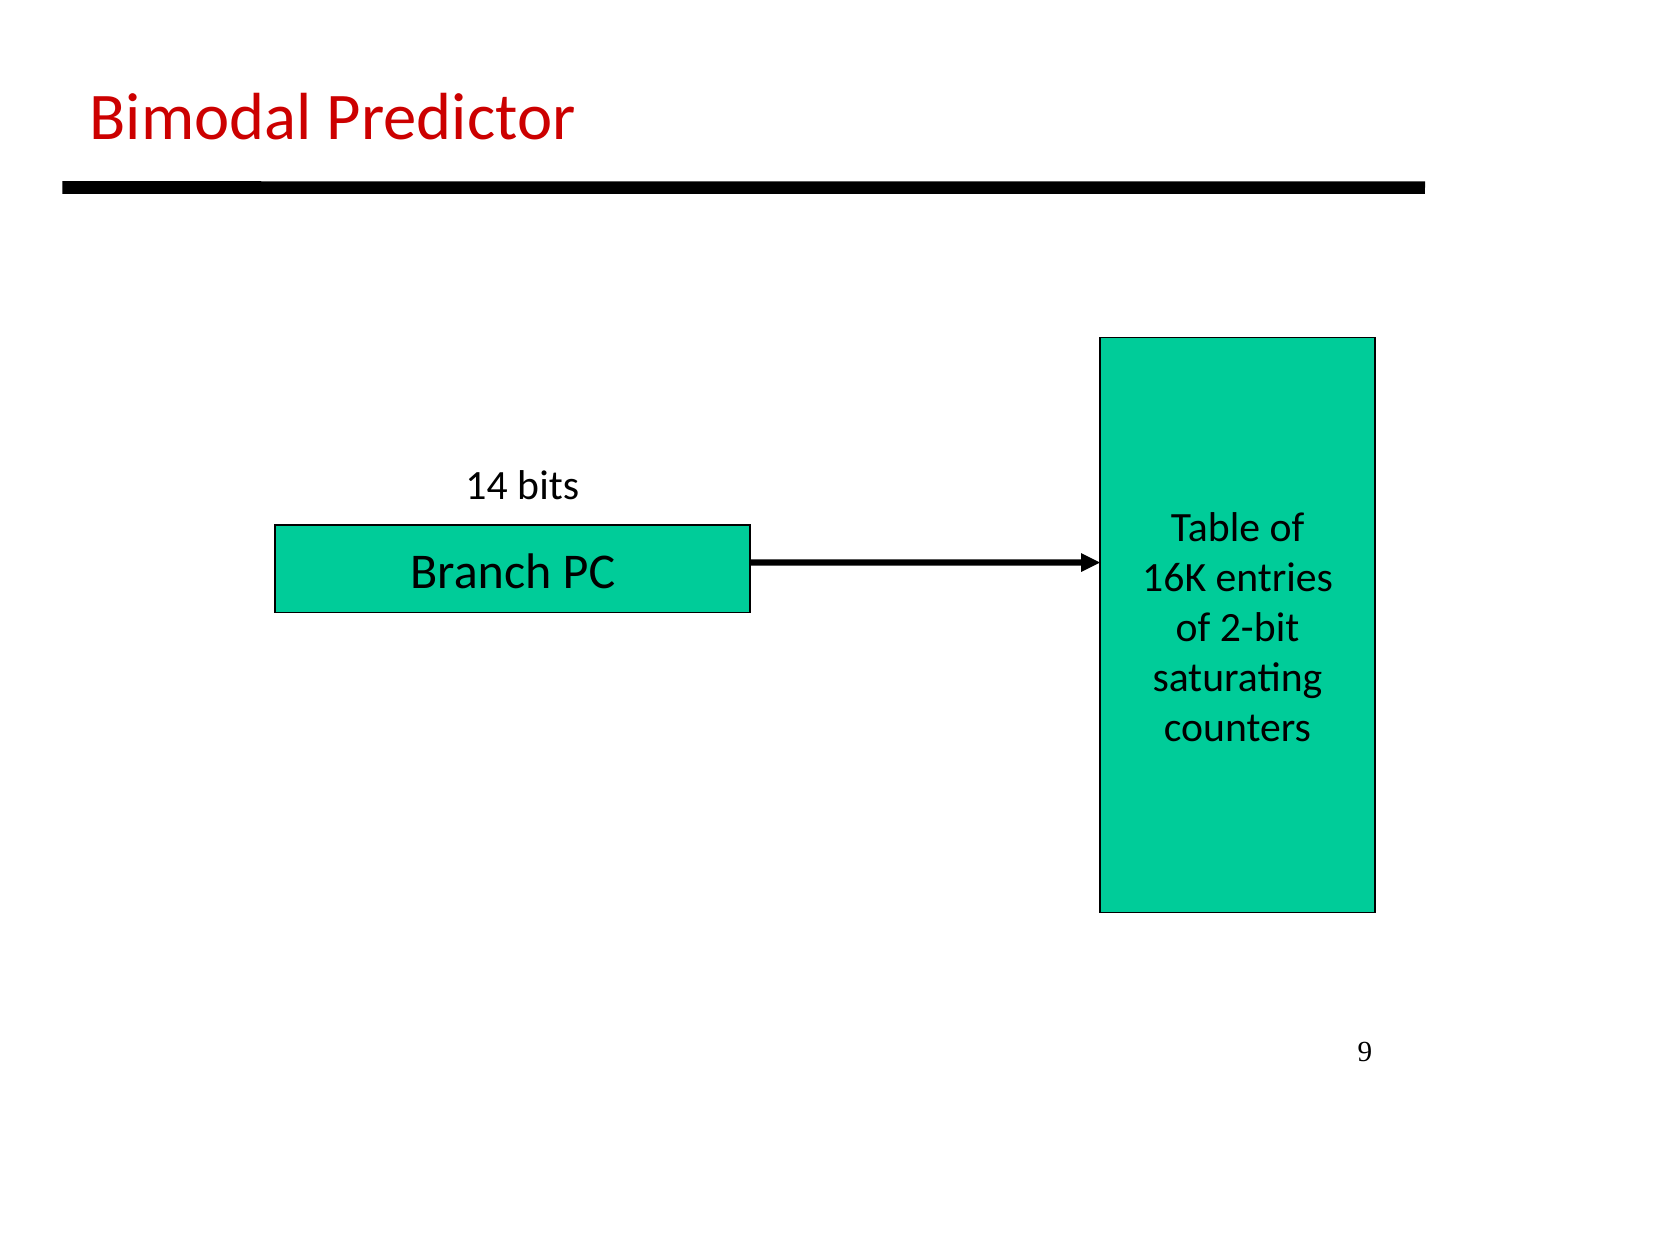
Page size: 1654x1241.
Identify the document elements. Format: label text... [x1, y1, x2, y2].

text_box Table of 16K entries of 2-bit saturating counters [1100, 337, 1375, 913]
text_box Bimodal Predictor [74, 65, 591, 160]
text_box Branch PC [275, 524, 750, 613]
slide_number <number> [1074, 1025, 1388, 1100]
text_box 14 bits [450, 450, 595, 515]
